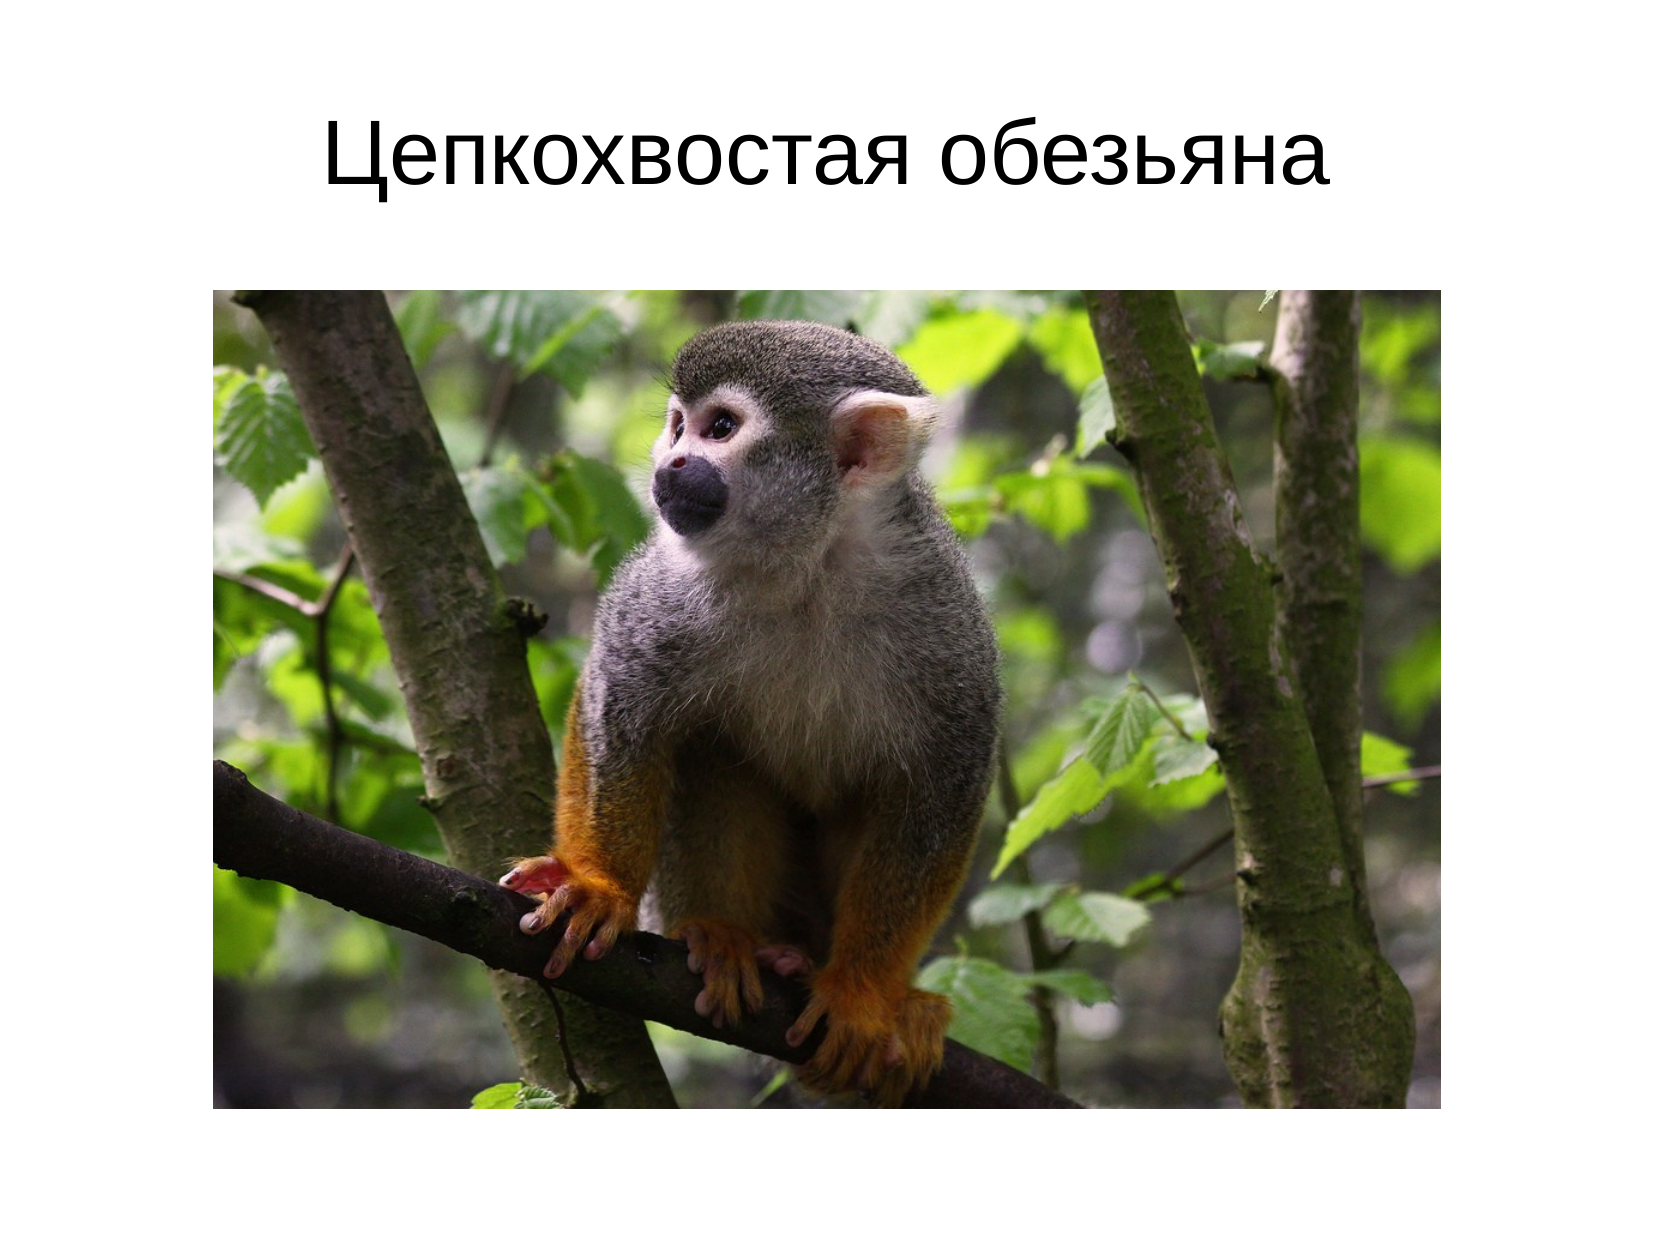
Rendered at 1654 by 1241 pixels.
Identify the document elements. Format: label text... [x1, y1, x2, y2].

picture [213, 290, 1441, 1109]
title Цепкохвостая обезьяна [82, 49, 1571, 257]
